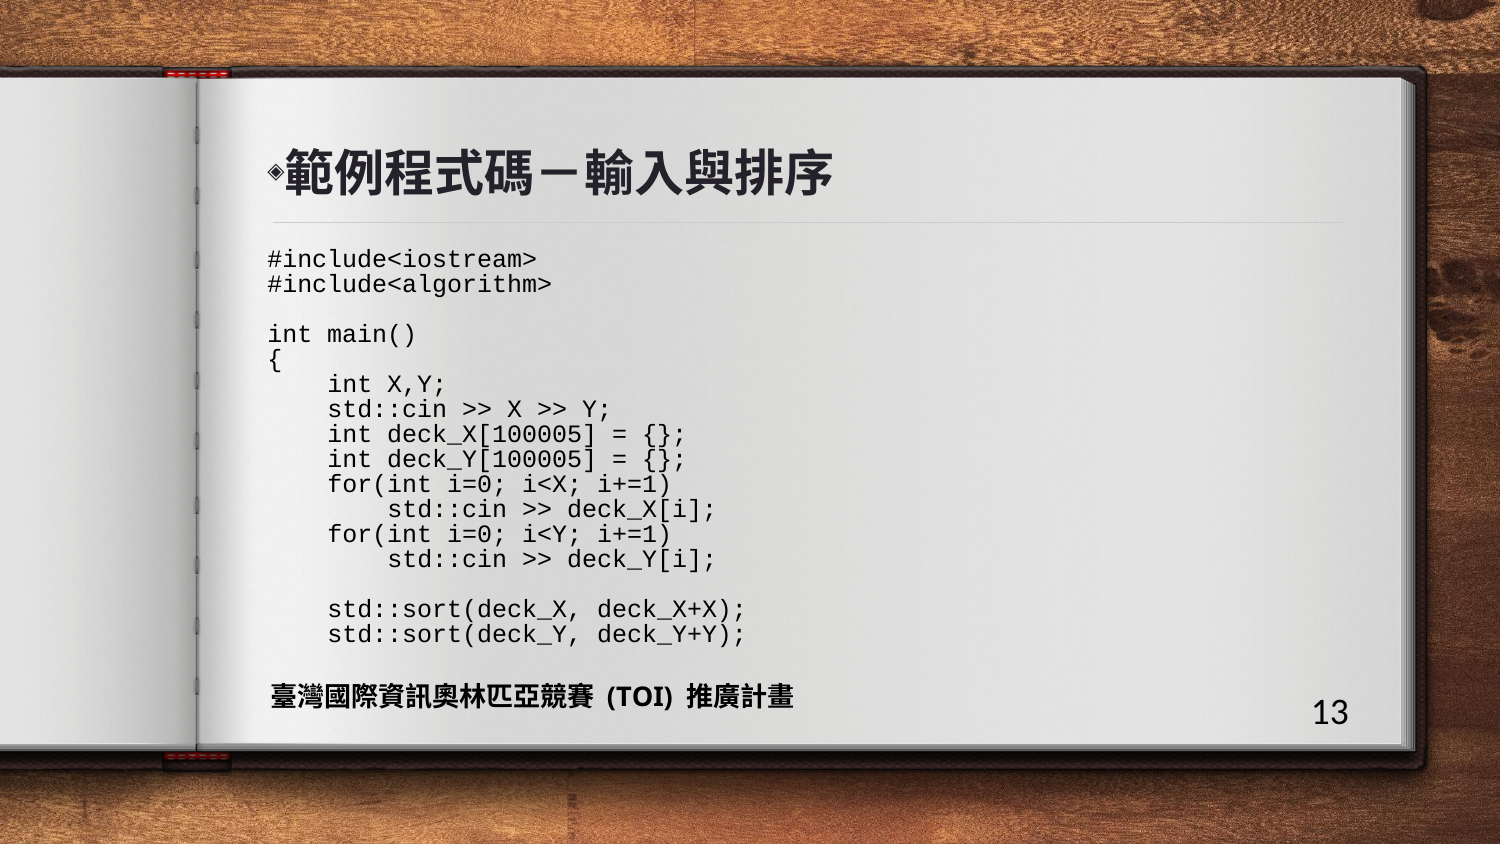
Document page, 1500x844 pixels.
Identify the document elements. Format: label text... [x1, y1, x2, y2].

text_box #include<iostream> #include<algorithm> int main() { int X,Y; std::cin >> X >> Y; int deck_X[100005] = {}; int deck_Y[100005] = {}; for(int i=0; i<X; i+=1) std::cin >> deck_X[i]; for(int i=0; i<Y; i+=1) std::cin >> deck_Y[i]; std::sort(deck_X, deck_X+X); std::sort(deck_Y, deck_Y+Y); [252, 240, 1273, 661]
text_box [1295, 672, 1386, 737]
list 範例程式碼－輸入與排序 [252, 126, 1194, 226]
